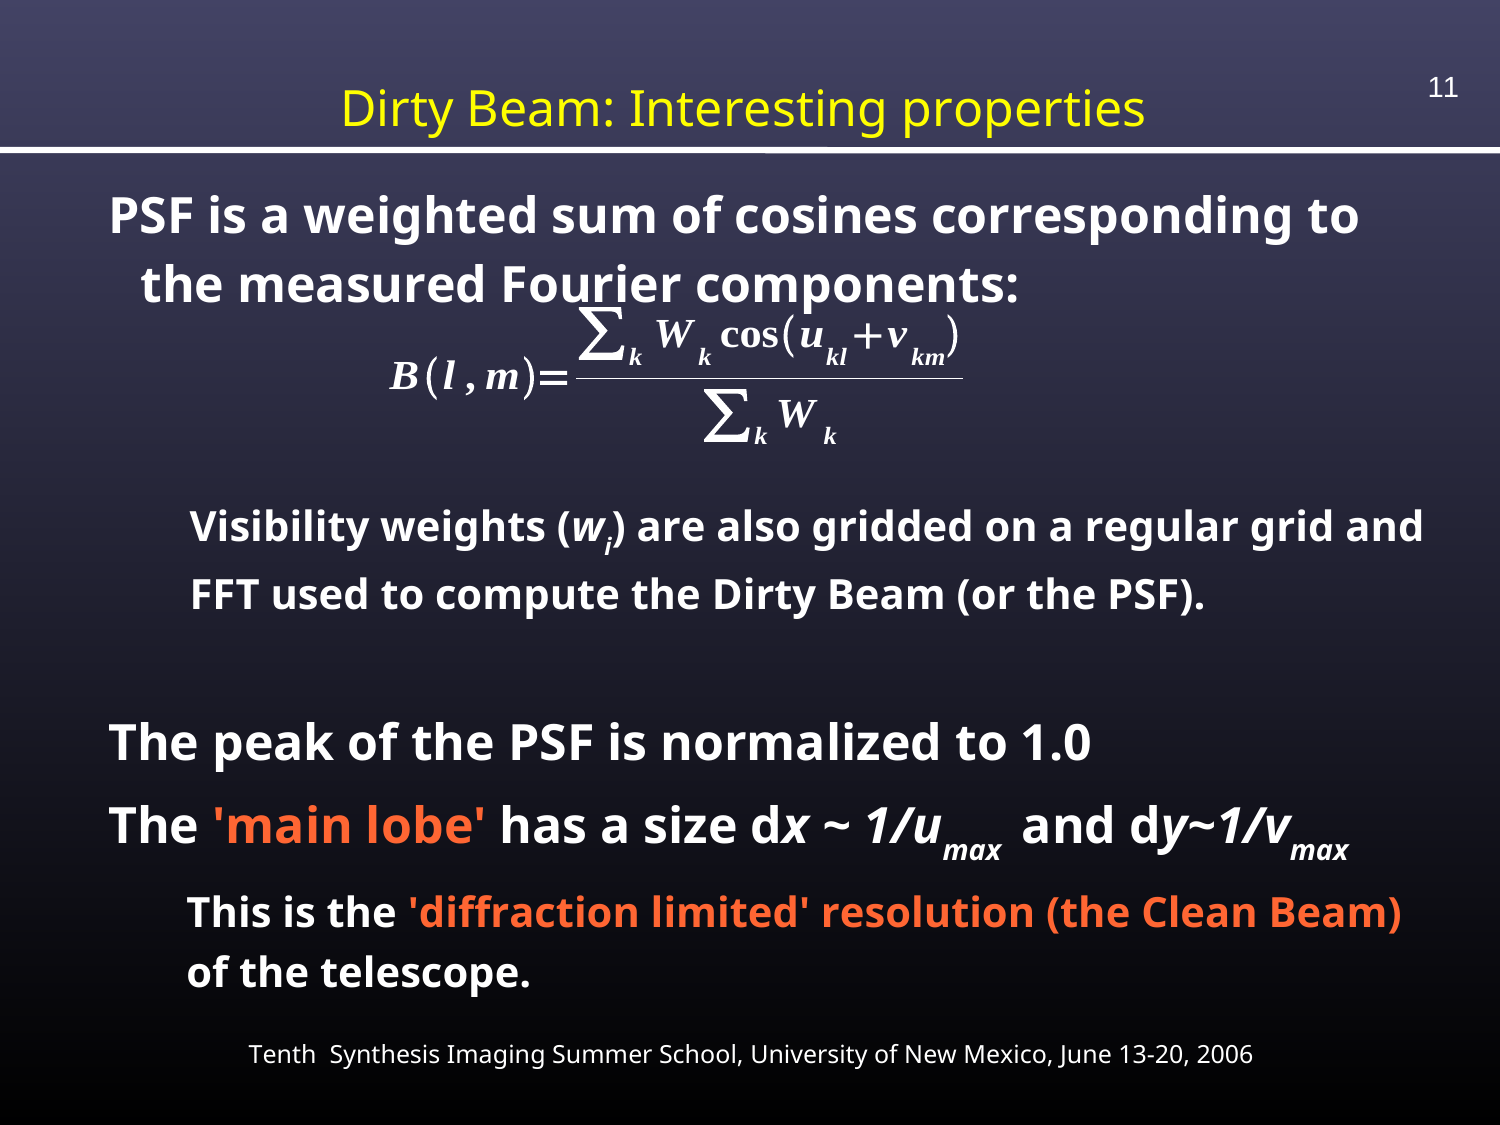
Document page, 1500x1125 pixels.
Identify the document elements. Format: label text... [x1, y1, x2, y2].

chart [376, 300, 975, 454]
subtitle PSF is a weighted sum of cosines corresponding to the measured Fourier components: Visibility weights (wi) are also gridded on a regular grid and FFT used to compute the Dirty Beam (or the PSF). The peak of the PSF is normalized to 1.0 The 'main lobe' has a size dx ~ 1/umax and dy~1/vmax This is the 'diffraction limited' resolution (the Clean Beam) of the telescope. [108, 180, 1437, 1027]
title Dirty Beam: Interesting properties [112, 62, 1375, 151]
